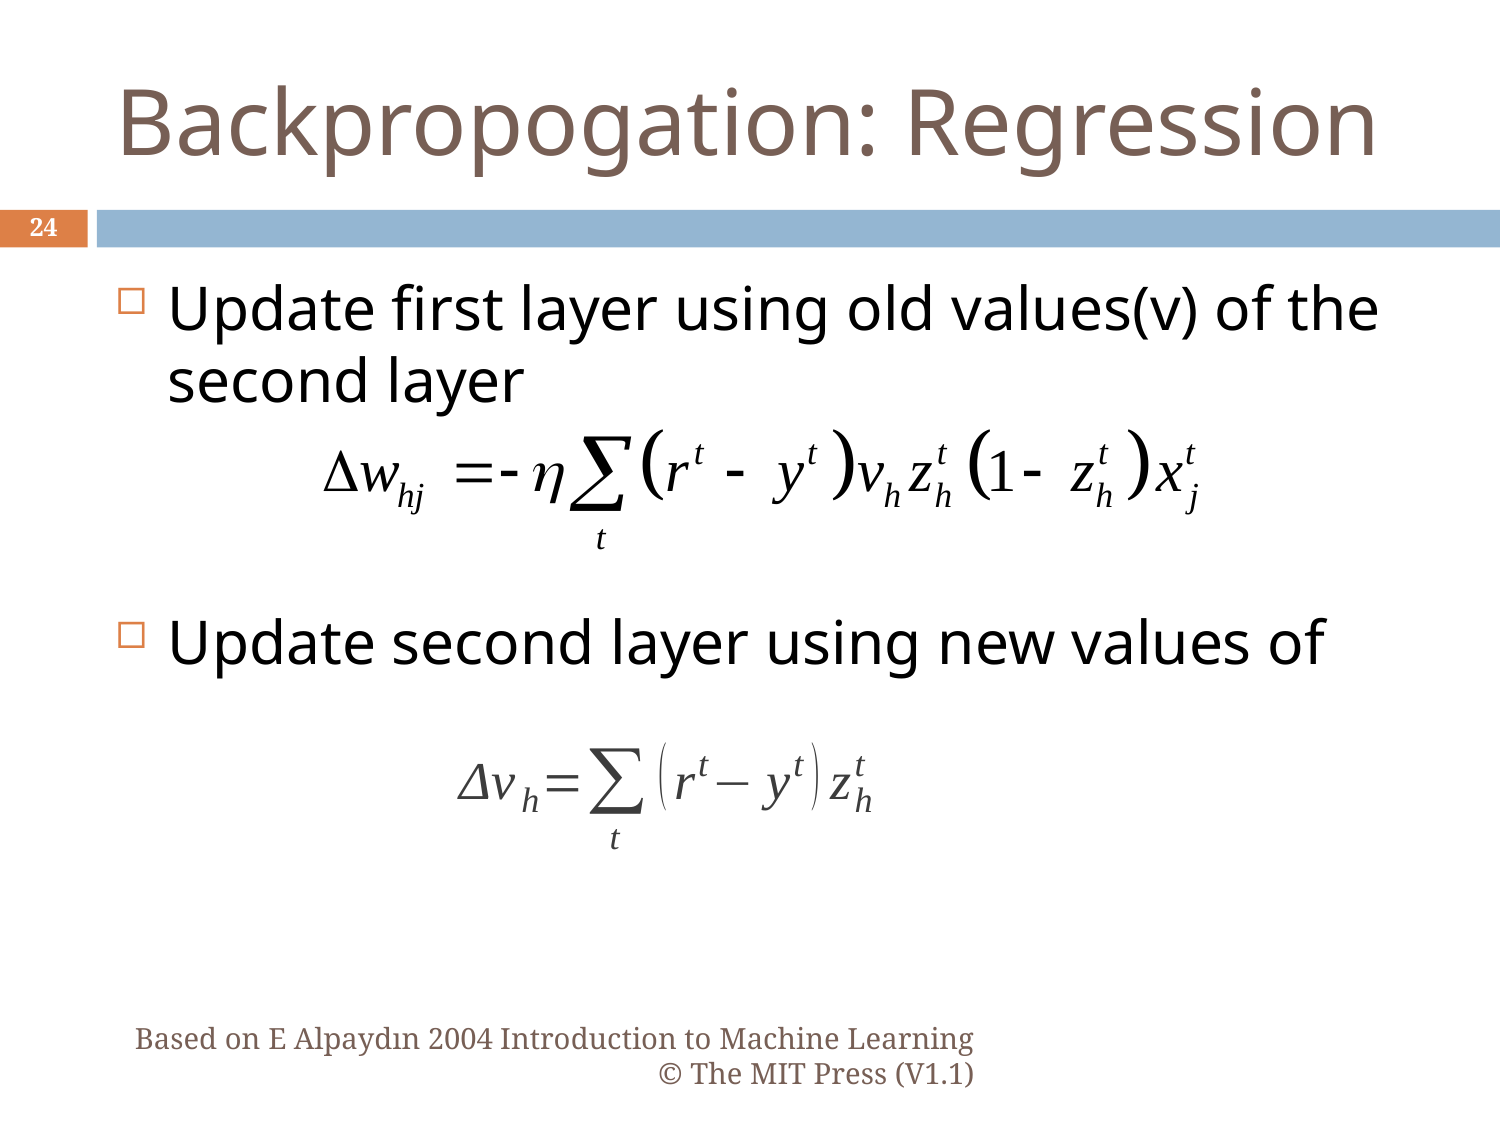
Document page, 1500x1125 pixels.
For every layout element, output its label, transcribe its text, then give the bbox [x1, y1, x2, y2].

text_box <number> [0, 208, 88, 249]
text_box Based on E Alpaydın 2004 Introduction to Machine Learning © The MIT Press (V1.1) [99, 1025, 990, 1085]
chart [312, 420, 1211, 563]
title Backpropogation: Regression [100, 1, 1438, 237]
chart [442, 739, 892, 857]
list Update first layer using old values(v) of the second layer Update second layer using new values of [100, 262, 1438, 1001]
